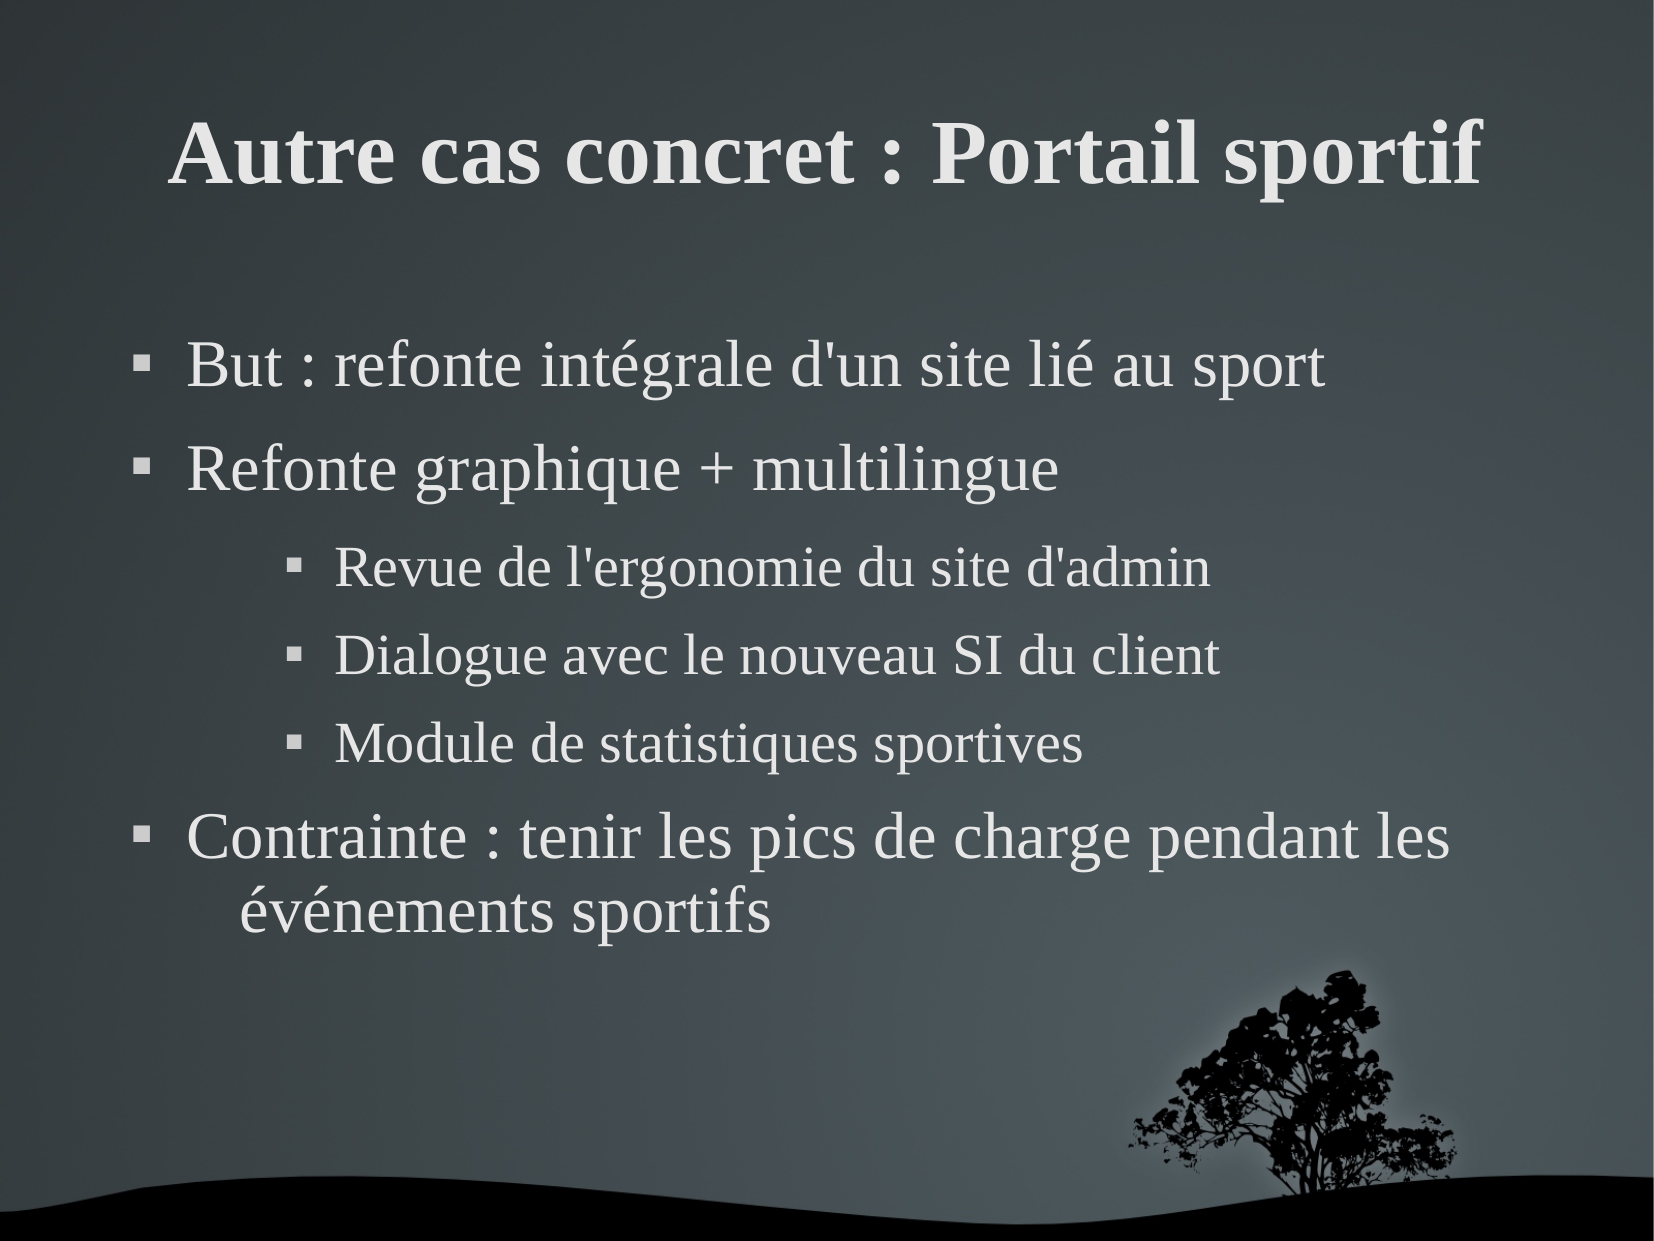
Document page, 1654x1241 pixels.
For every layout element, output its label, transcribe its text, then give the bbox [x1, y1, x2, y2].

list But : refonte intégrale d'un site lié au sport Refonte graphique + multilingue Revue de l'ergonomie du site d'admin Dialogue avec le nouveau SI du client Module de statistiques sportives Contrainte : tenir les pics de charge pendant les événements sportifs [97, 327, 1511, 1109]
title Autre cas concret : Portail sportif [82, 49, 1571, 257]
picture [0, 0, 1654, 1241]
